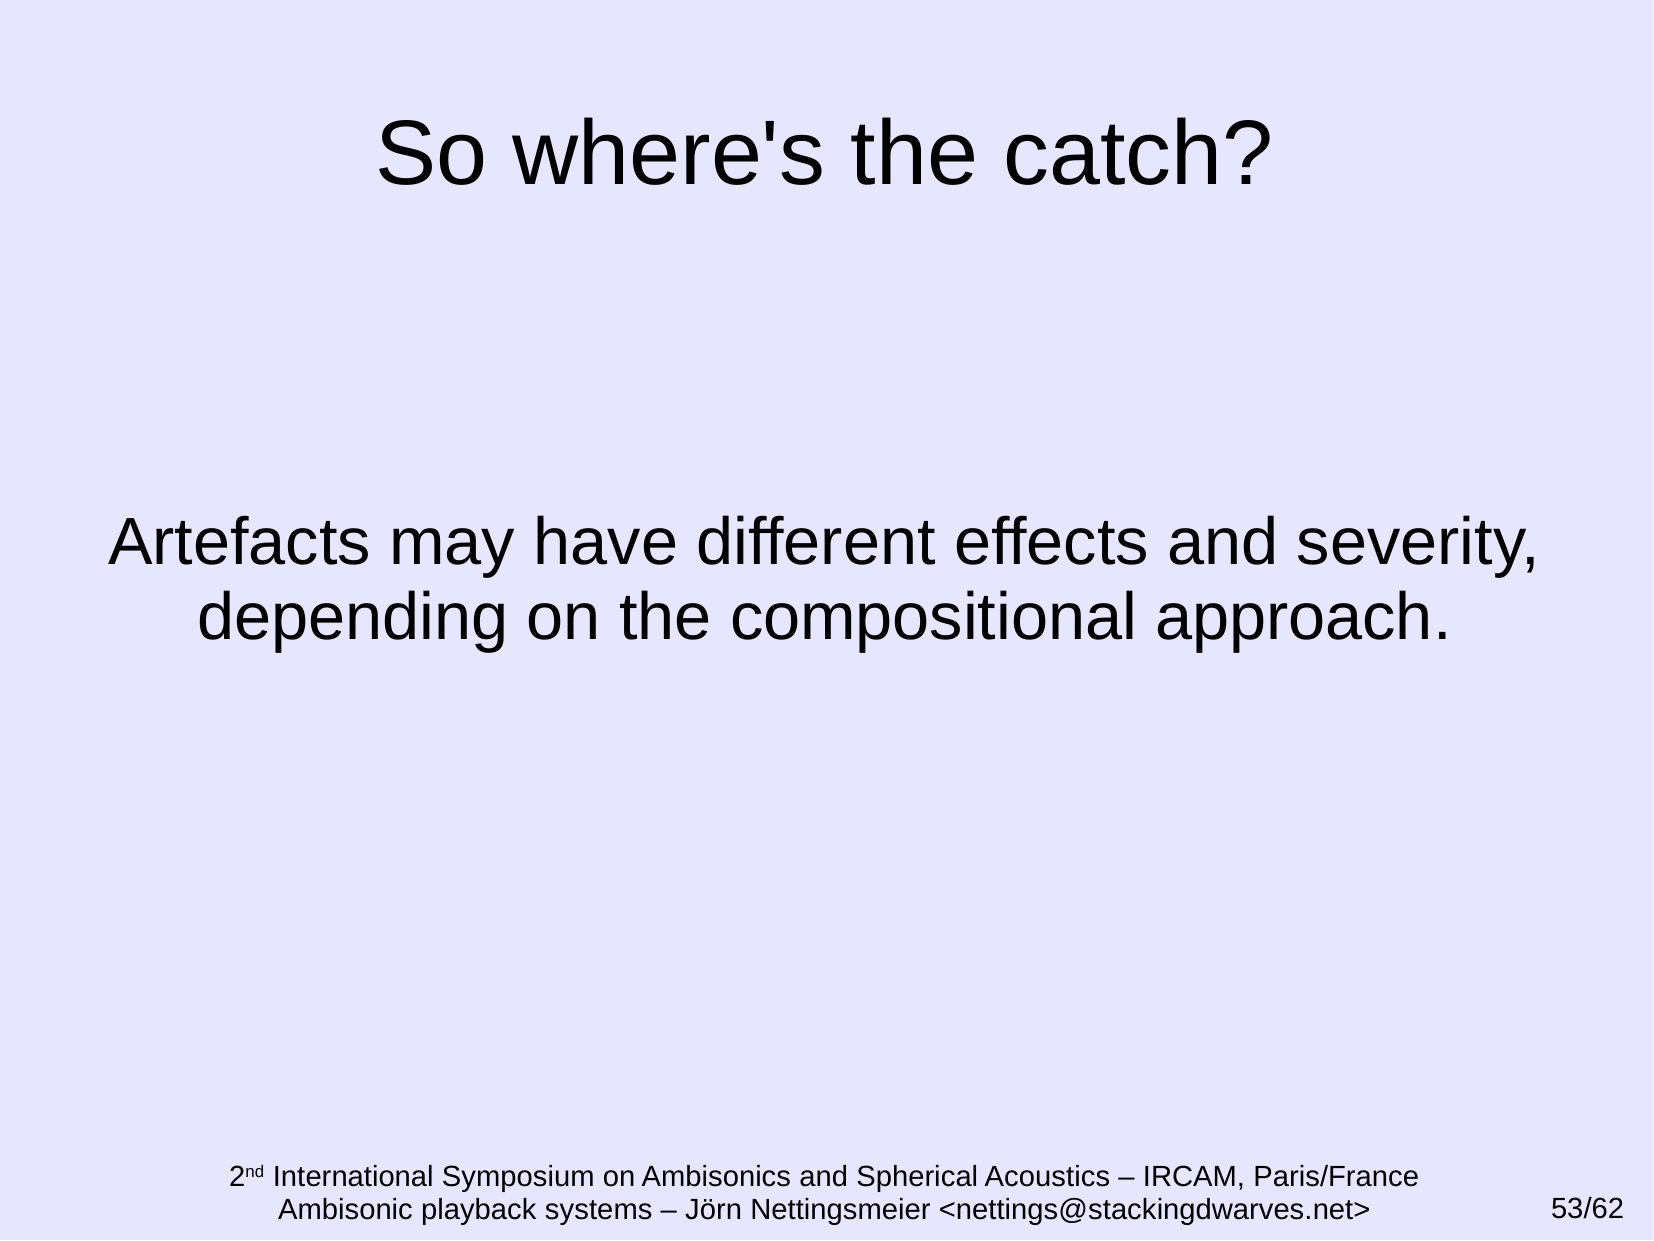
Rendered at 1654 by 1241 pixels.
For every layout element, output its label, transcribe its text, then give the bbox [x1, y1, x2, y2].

subtitle Artefacts may have different effects and severity, depending on the compositional approach. [37, 49, 1613, 1109]
